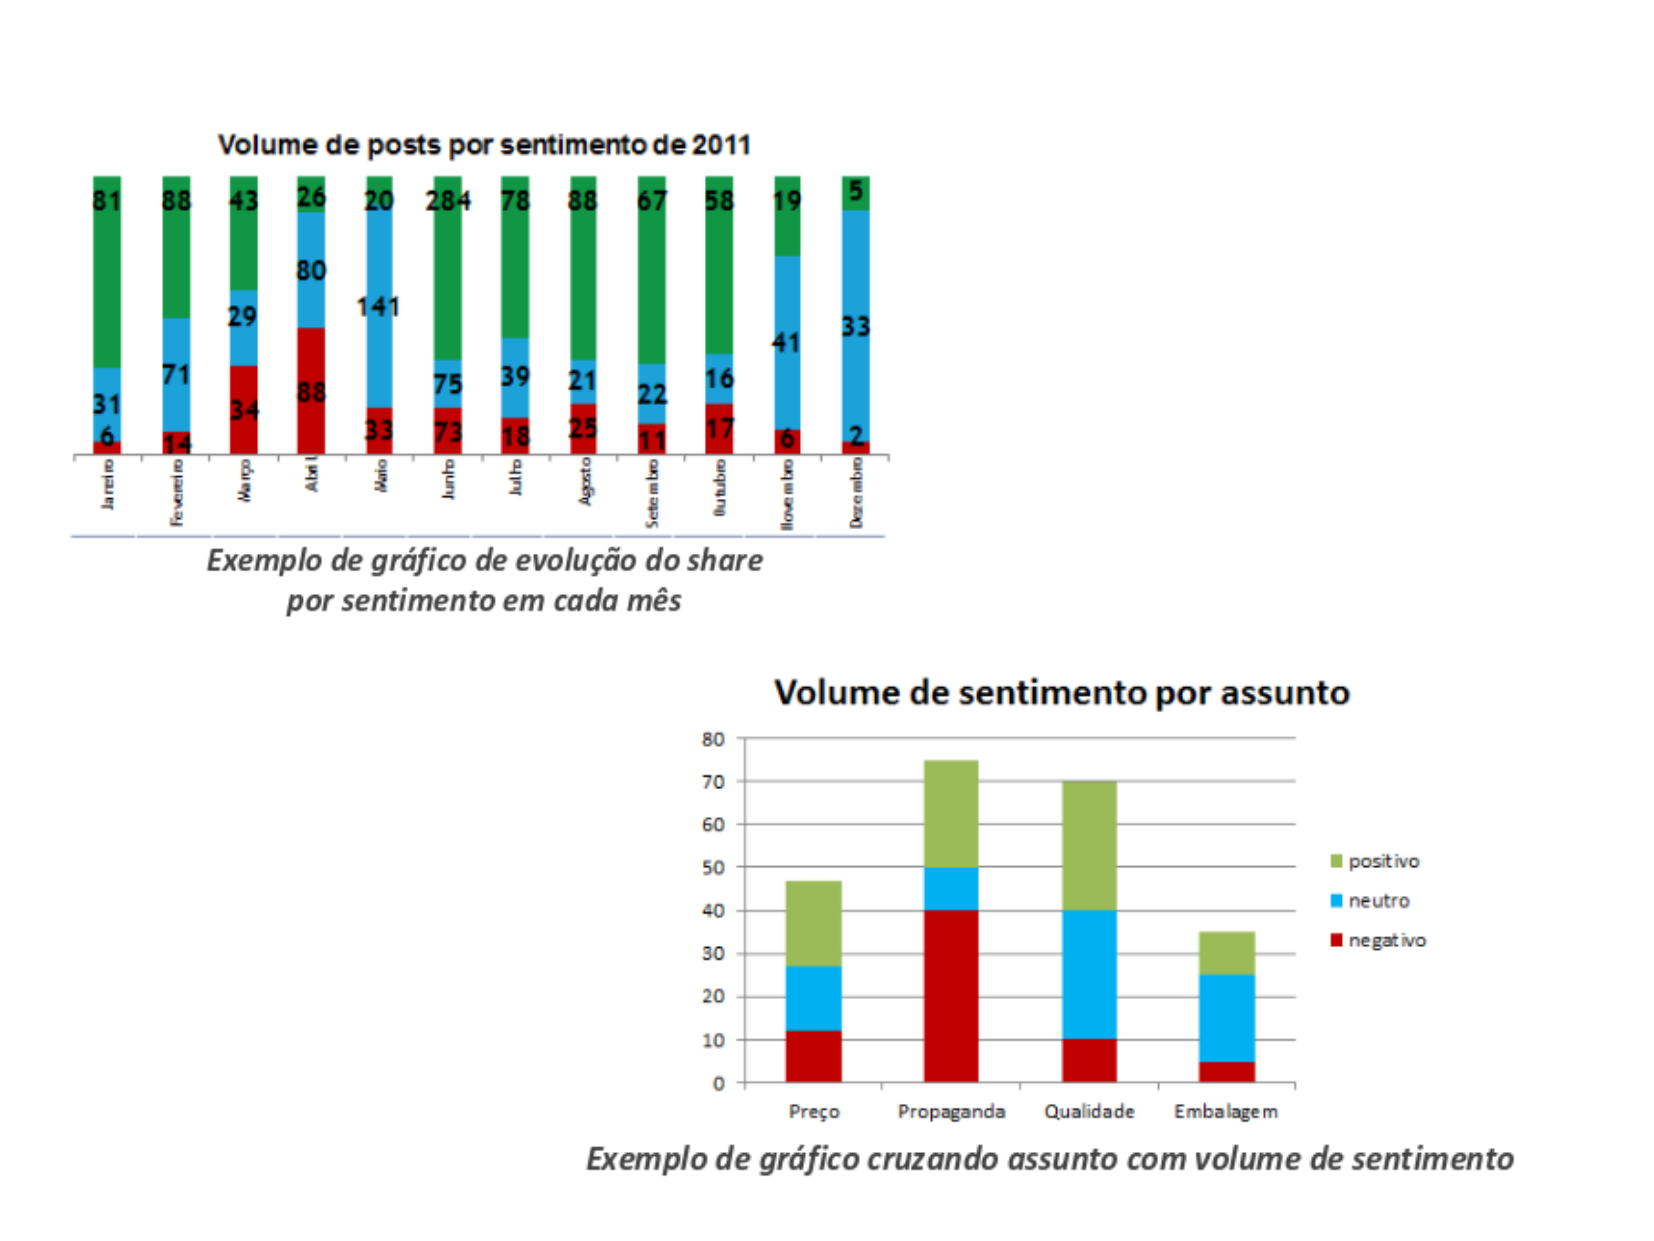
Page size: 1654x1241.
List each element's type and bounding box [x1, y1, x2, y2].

picture [35, 94, 916, 626]
picture [521, 637, 1595, 1205]
